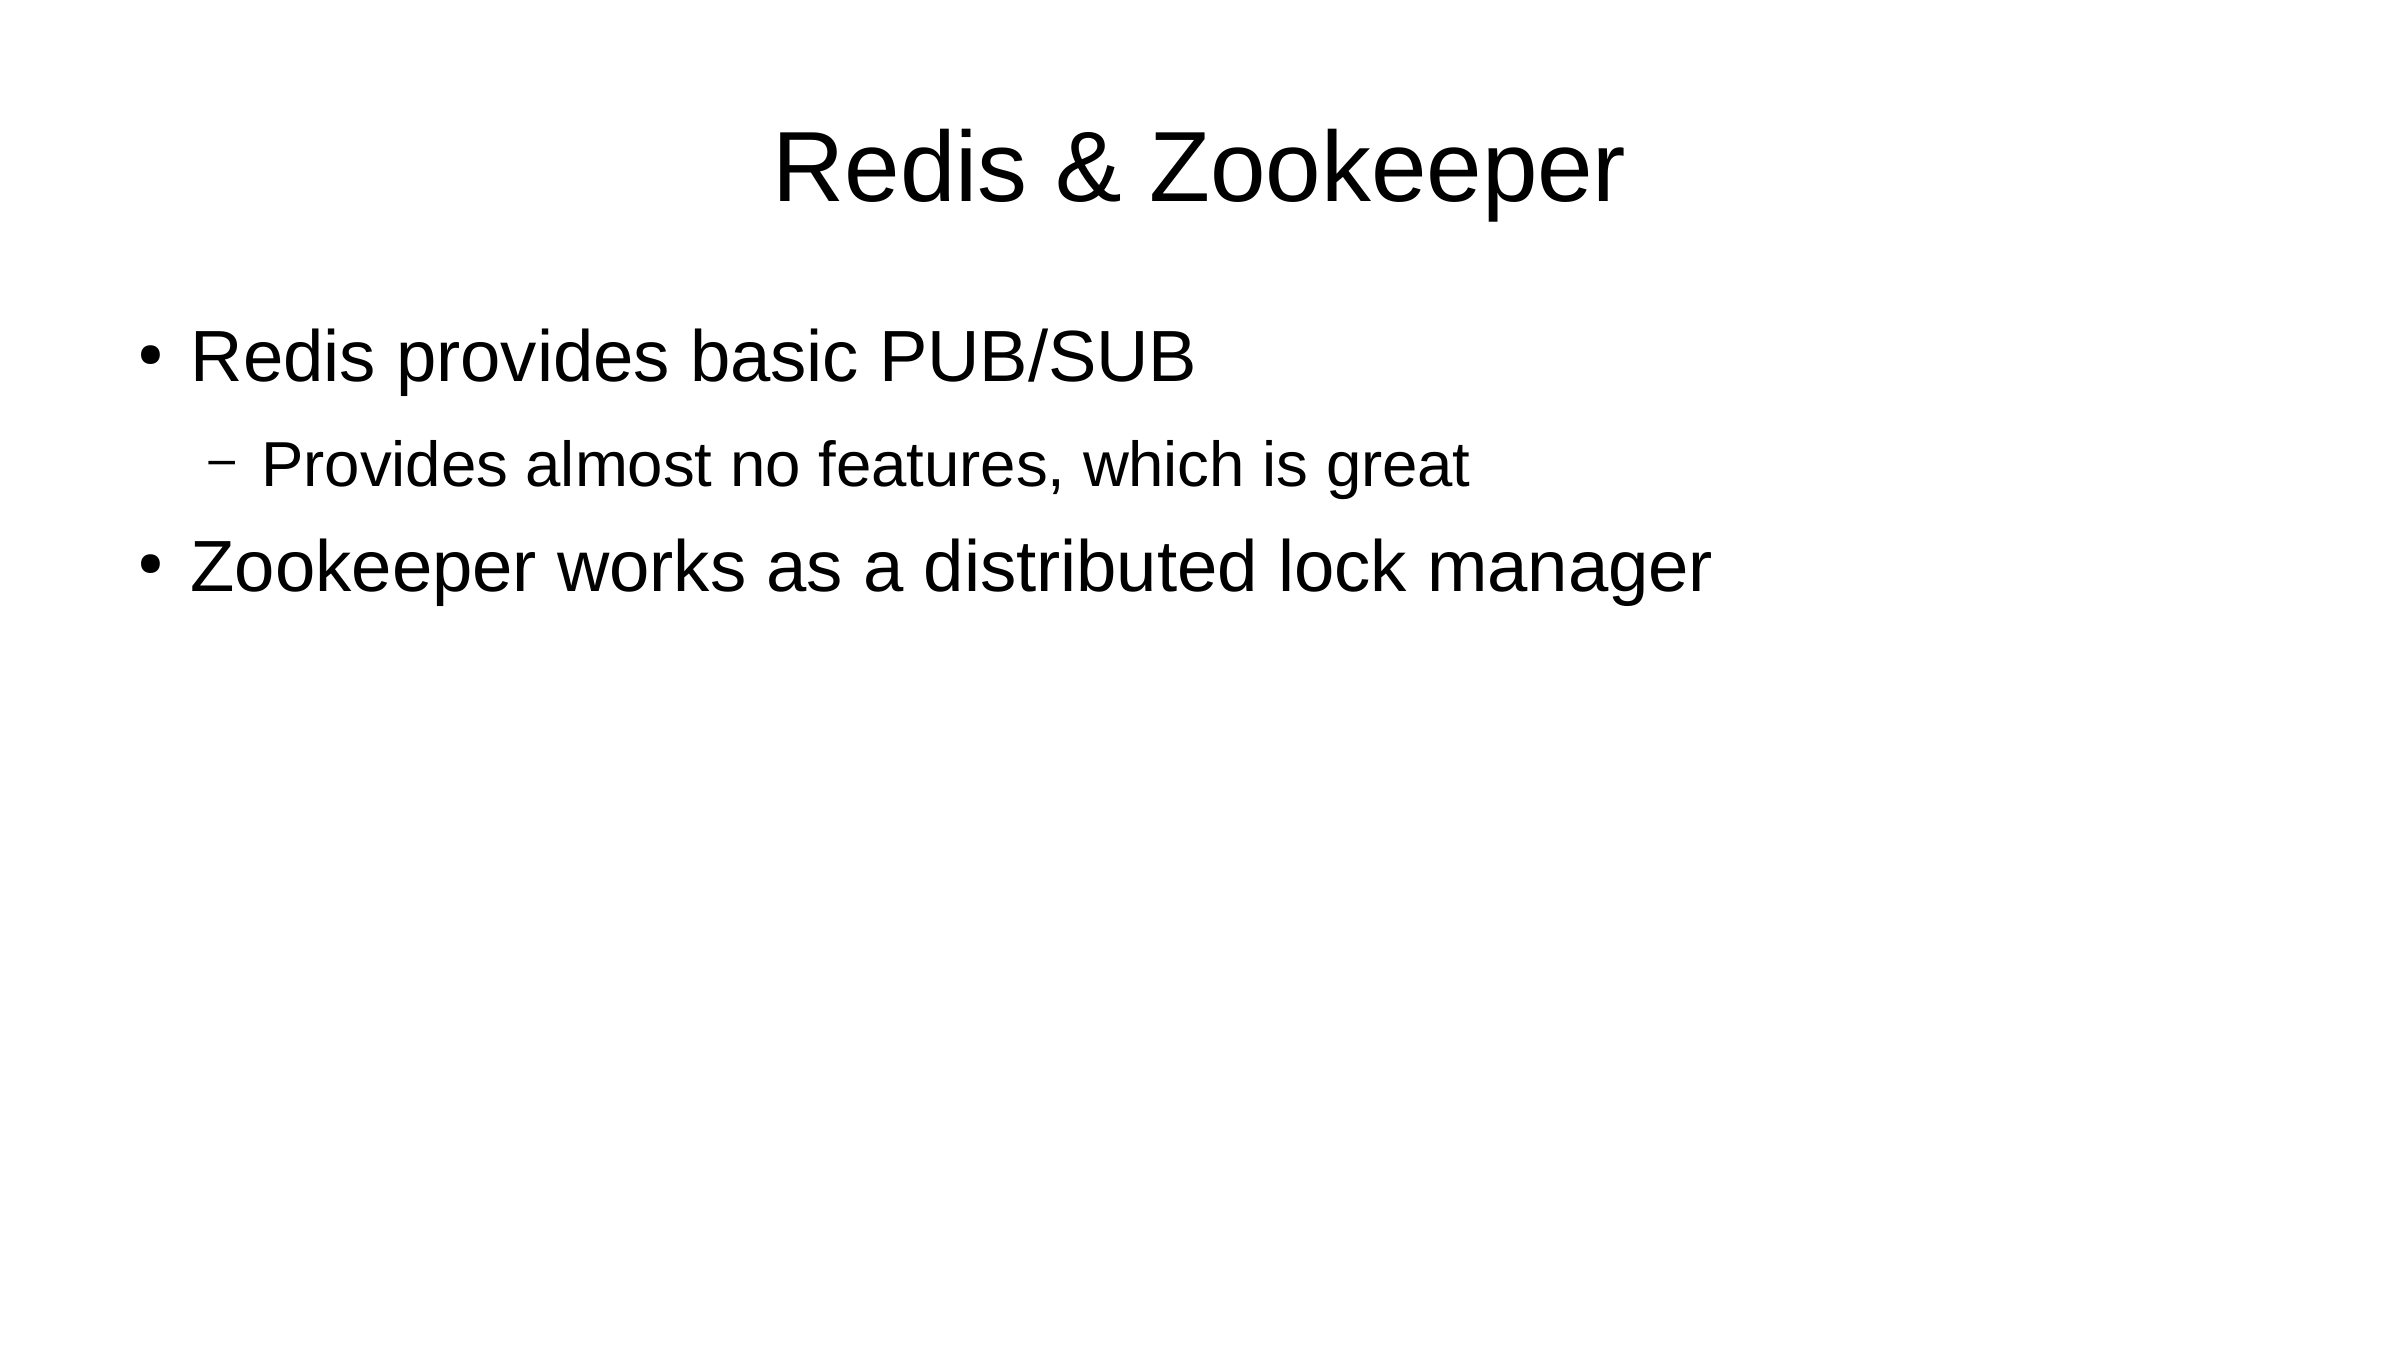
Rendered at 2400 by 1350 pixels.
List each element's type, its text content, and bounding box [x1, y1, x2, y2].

title Redis & Zookeeper [120, 53, 2280, 280]
list Redis provides basic PUB/SUB Provides almost no features, which is great Zookeeper works as a distributed lock manager [120, 315, 2232, 1099]
